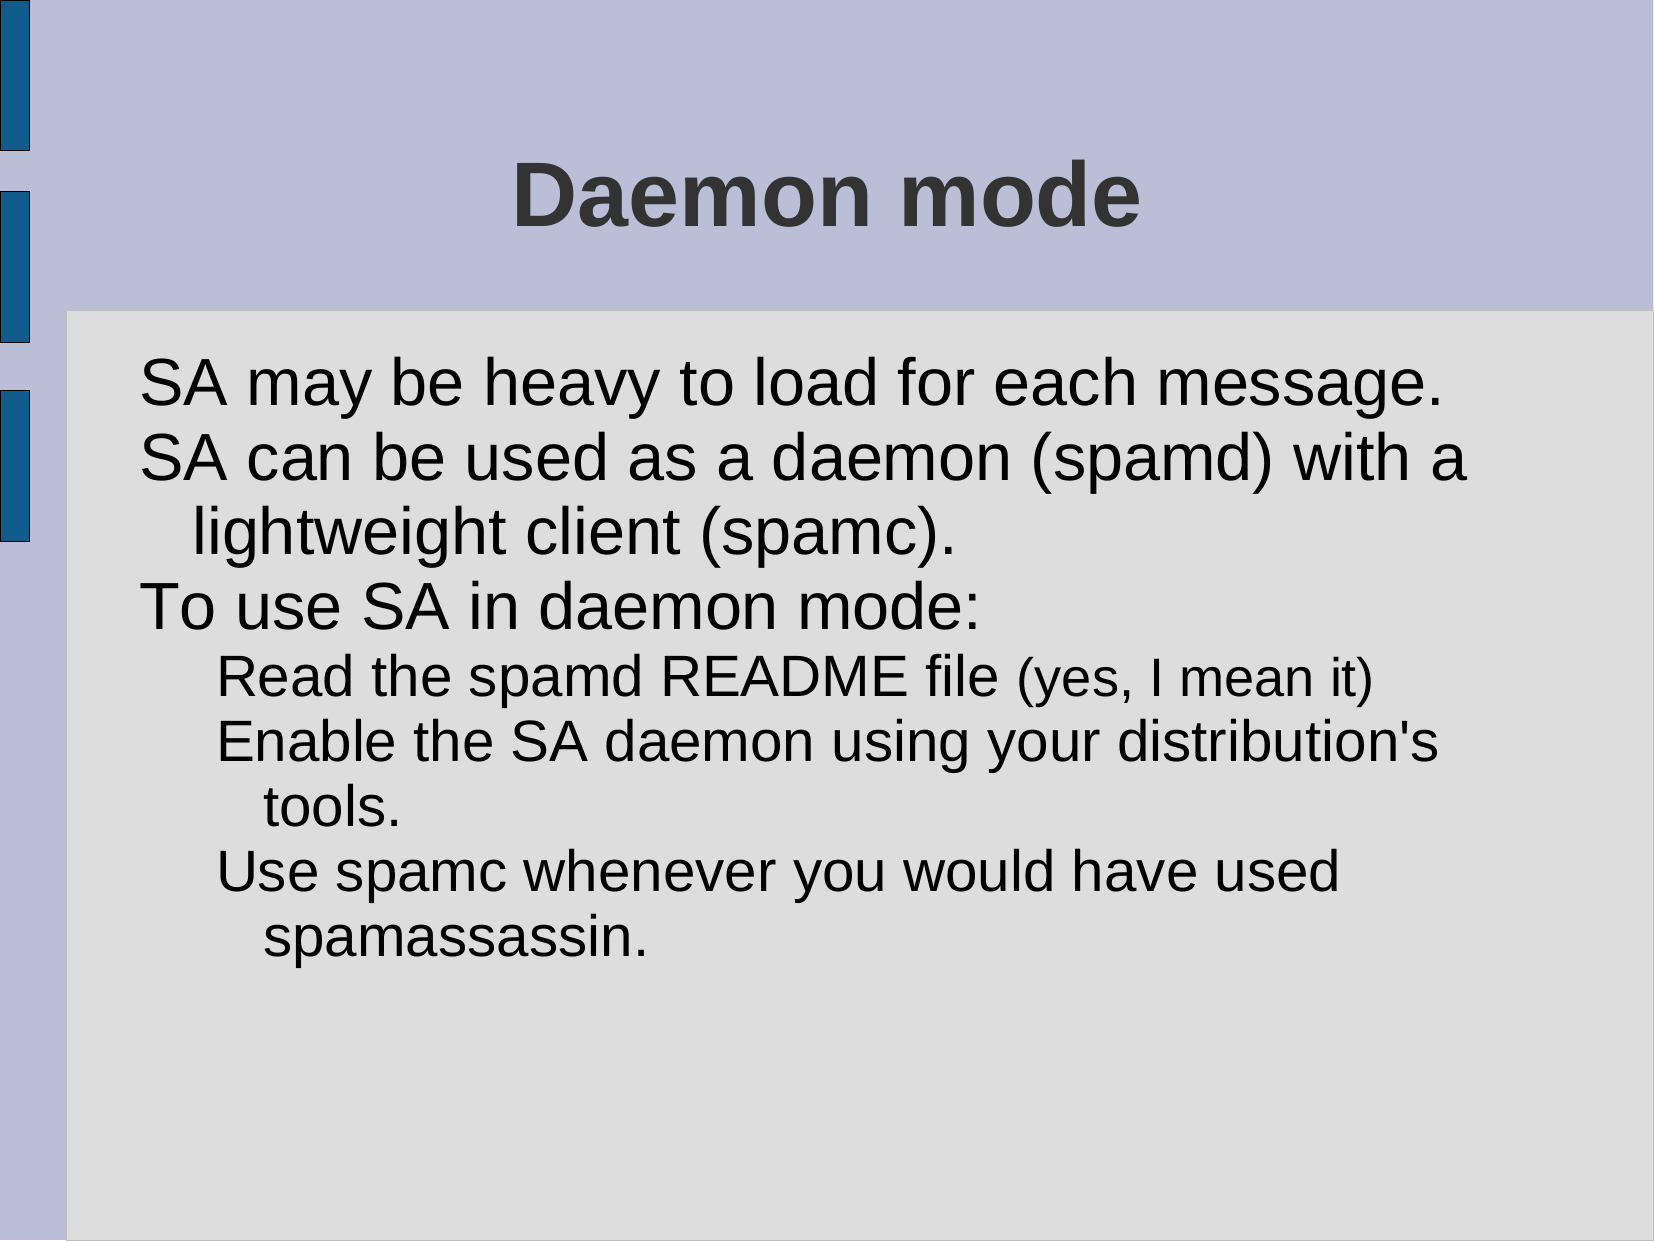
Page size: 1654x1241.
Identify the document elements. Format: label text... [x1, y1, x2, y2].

list SA may be heavy to load for each message. SA can be used as a daemon (spamd) with a lightweight client (spamc). To use SA in daemon mode: Read the spamd README file (yes, I mean it) Enable the SA daemon using your distribution's tools. Use spamc whenever you would have used spamassassin. [121, 344, 1595, 1127]
title Daemon mode [121, 91, 1534, 299]
